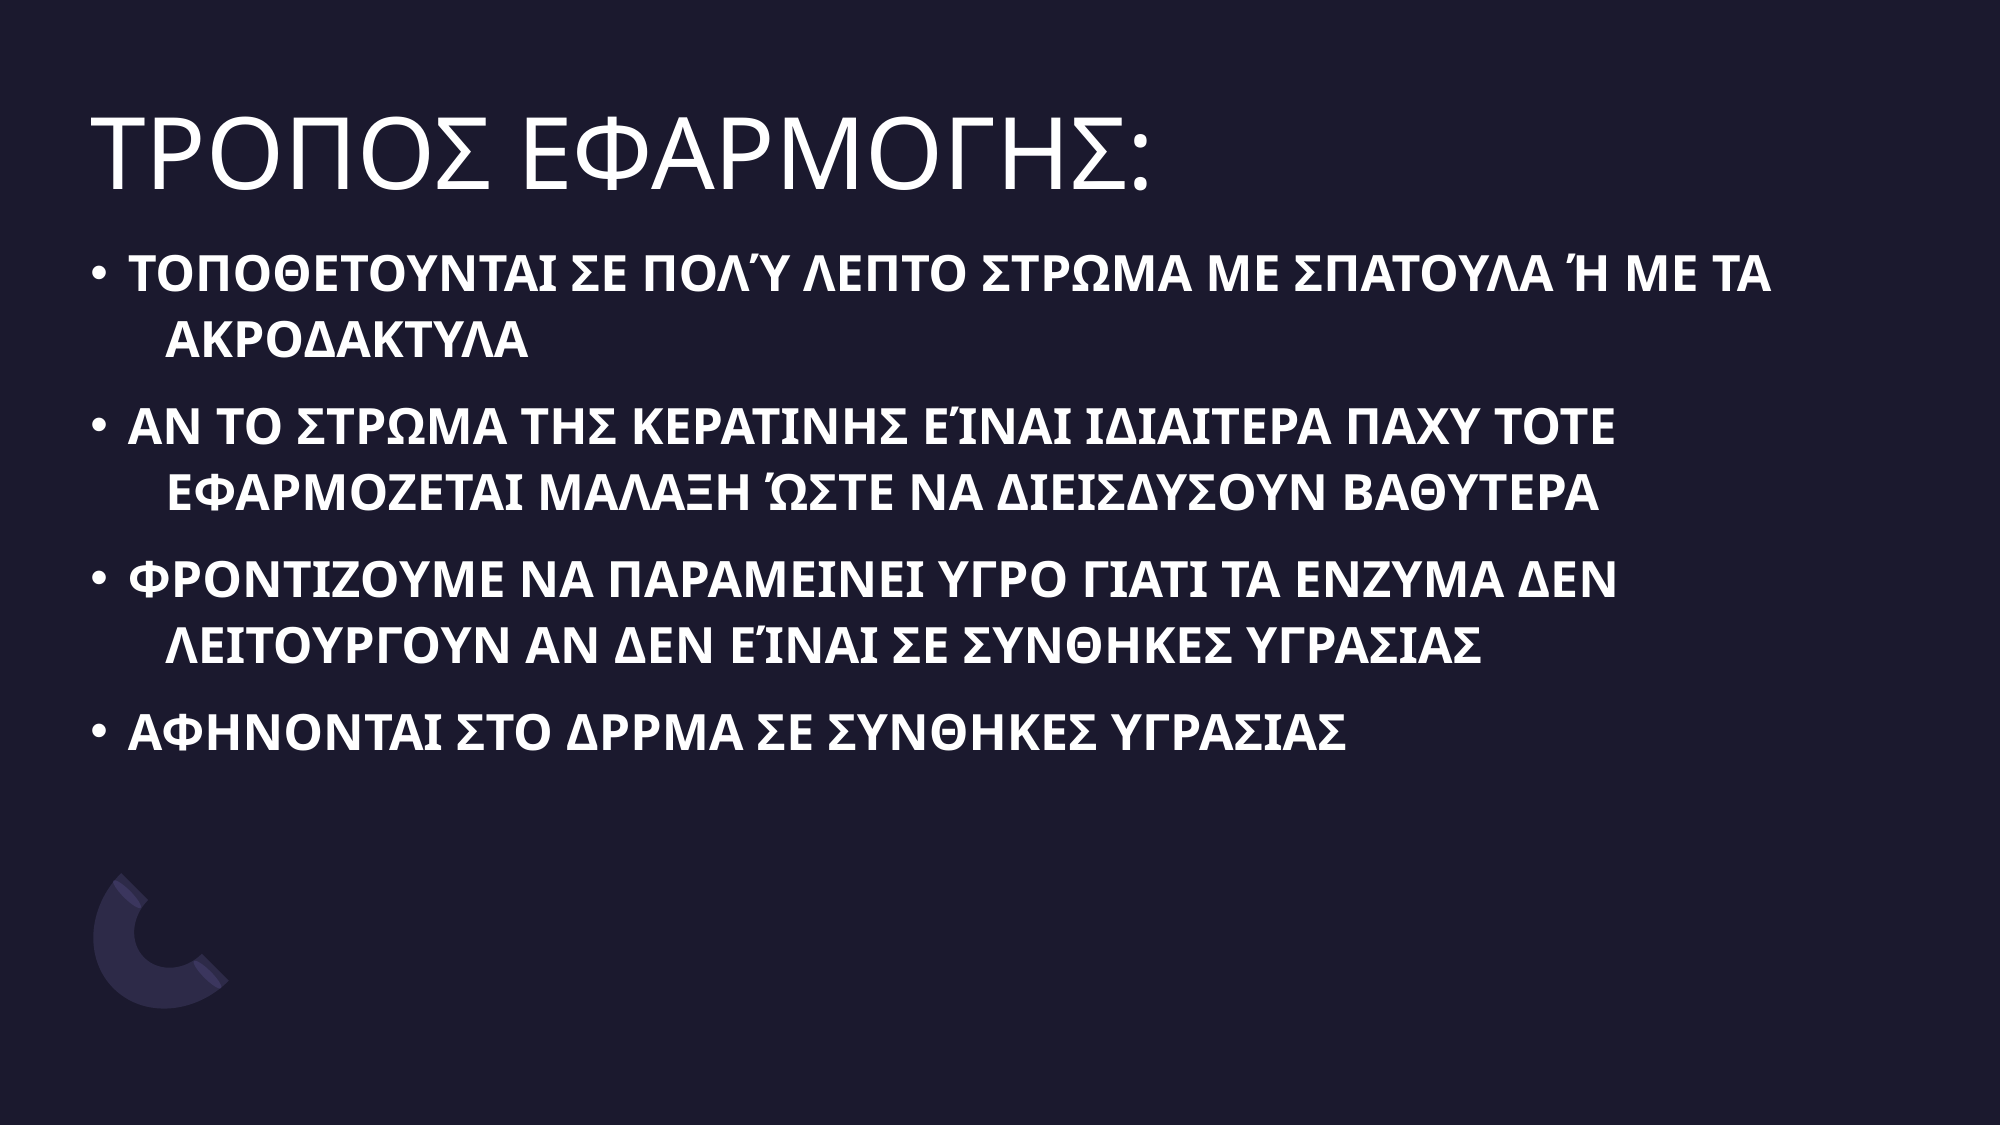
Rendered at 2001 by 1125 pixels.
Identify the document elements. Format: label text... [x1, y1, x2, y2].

title ΤΡΟΠΟΣ ΕΦΑΡΜΟΓΗΣ: [90, 90, 1160, 215]
list ΤΟΠΟΘΕΤΟΥΝΤΑΙ ΣΕ ΠΟΛΎ ΛΕΠΤΟ ΣΤΡΩΜΑ ΜΕ ΣΠΑΤΟΥΛΑ Ή ΜΕ ΤΑ ΑΚΡΟΔΑΚΤΥΛΑ ΑΝ ΤΟ ΣΤΡΩΜΑ ΤΗΣ ΚΕΡΑΤΙΝΗΣ ΕΊΝΑΙ ΙΔΙΑΙΤΕΡΑ ΠΑΧΥ ΤΟΤΕ ΕΦΑΡΜΟΖΕΤΑΙ ΜΑΛΑΞΗ ΏΣΤΕ ΝΑ ΔΙΕΙΣΔΥΣΟΥΝ ΒΑΘΥΤΕΡΑ ΦΡΟΝΤΙΖΟΥΜΕ ΝΑ ΠΑΡΑΜΕΙΝΕΙ ΥΓΡΟ ΓΙΑΤΙ ΤΑ ΕΝΖΥΜΑ ΔΕΝ ΛΕΙΤΟΥΡΓΟΥΝ ΑΝ ΔΕΝ ΕΊΝΑΙ ΣΕ ΣΥΝΘΗΚΕΣ ΥΓΡΑΣΙΑΣ ΑΦΗΝΟΝΤΑΙ ΣΤΟ ΔΡΡΜΑ ΣΕ ΣΥΝΘΗΚΕΣ ΥΓΡΑΣΙΑΣ [90, 235, 1910, 858]
